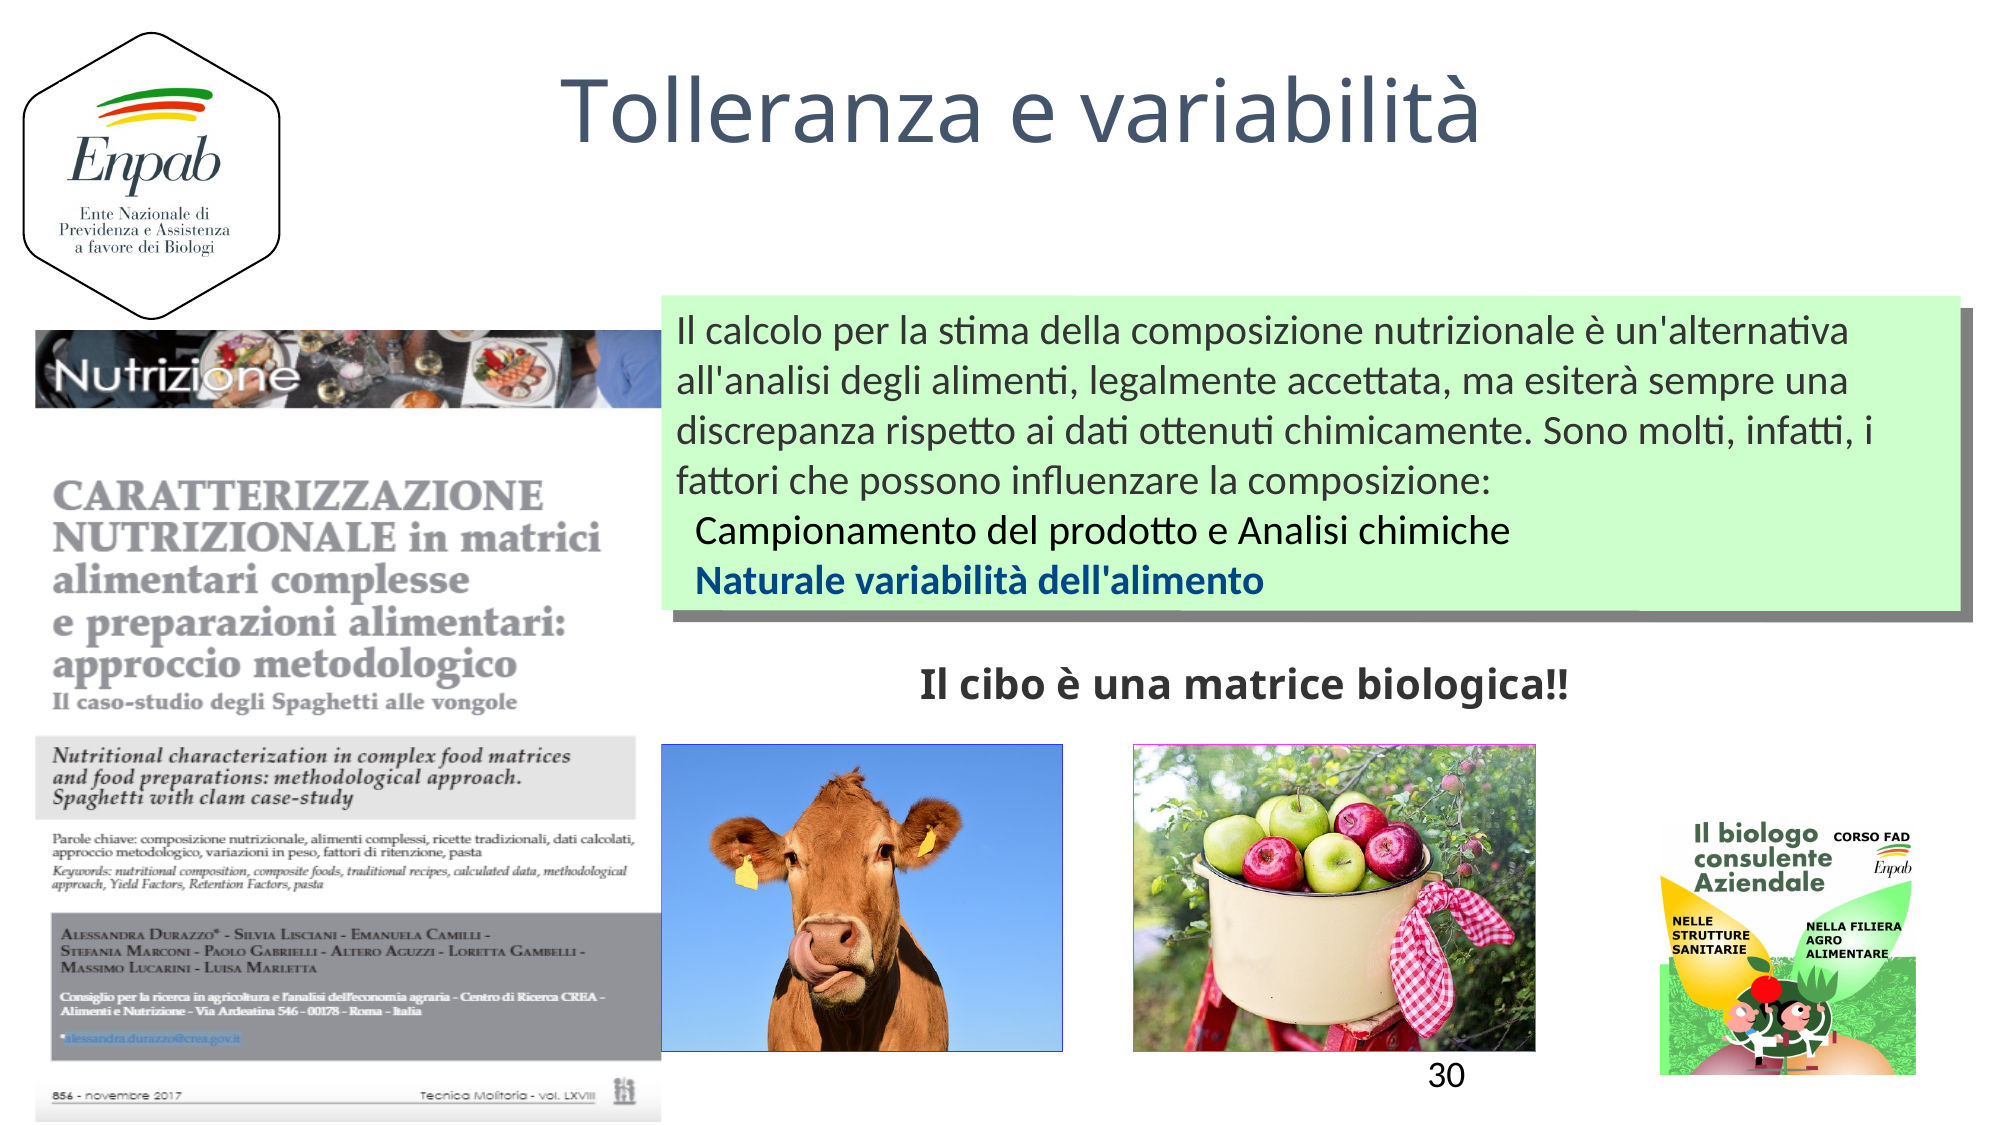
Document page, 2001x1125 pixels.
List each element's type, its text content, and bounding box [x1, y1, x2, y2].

text_box Il calcolo per la stima della composizione nutrizionale è un'alternativa all'analisi degli alimenti, legalmente accettata, ma esiterà sempre una discrepanza rispetto ai dati ottenuti chimicamente. Sono molti, infatti, i fattori che possono influenzare la composizione: Campionamento del prodotto e Analisi chimiche Naturale variabilità dell'alimento [661, 295, 1961, 611]
picture [59, 82, 230, 257]
picture [1133, 744, 1536, 1052]
text_box Tolleranza e variabilità [295, 59, 1749, 170]
text_box [23, 32, 280, 319]
picture [35, 330, 1063, 1123]
picture [1660, 819, 1916, 1075]
text_box Il cibo è una matrice biologica!! [662, 649, 1912, 716]
